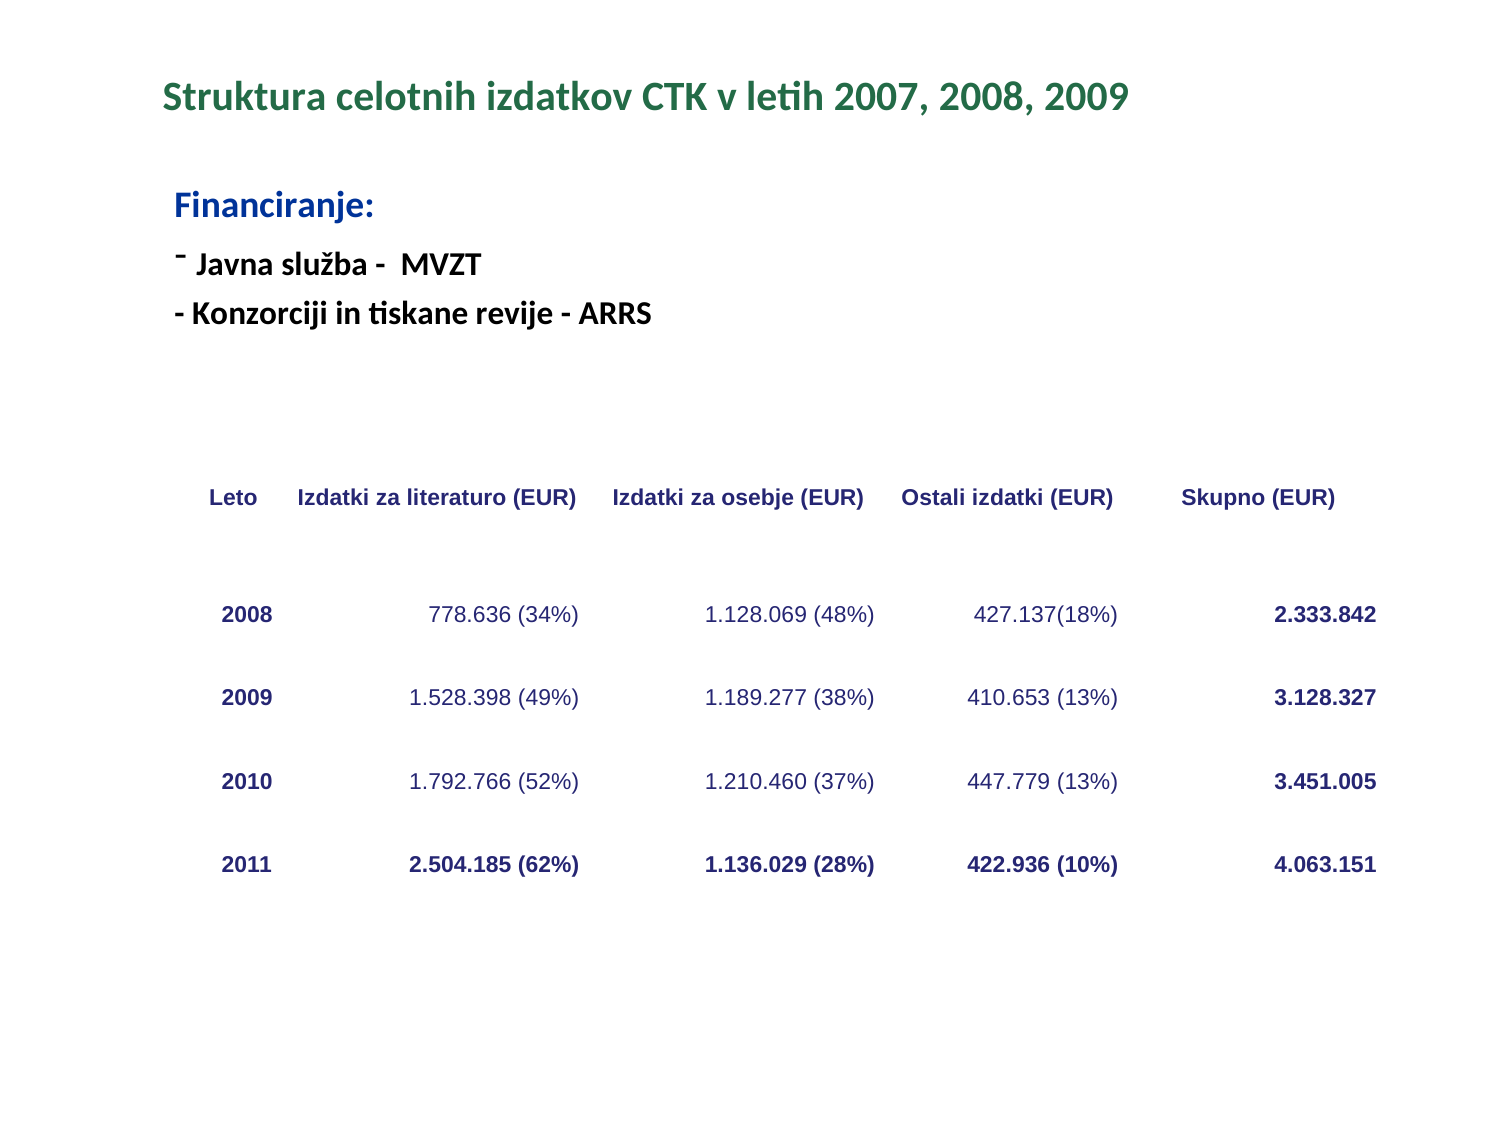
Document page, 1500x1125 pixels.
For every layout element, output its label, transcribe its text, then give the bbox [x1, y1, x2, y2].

table_cell 1.136.029 (28%) [591, 822, 886, 905]
table_cell 2010 [183, 738, 284, 822]
table_cell 2.504.185 (62%) [284, 822, 591, 905]
table_cell 410.653 (13%) [886, 655, 1129, 738]
table_cell 3.451.005 [1129, 738, 1388, 822]
table_cell 2.333.842 [1129, 571, 1388, 655]
table_cell 2009 [183, 655, 284, 738]
table_header Ostali izdatki (EUR) [886, 421, 1129, 571]
text_box Financiranje: Javna služba - MVZT - Konzorciji in tiskane revije - ARRS [159, 172, 1424, 894]
table_cell 1.792.766 (52%) [284, 738, 591, 822]
table_header Skupno (EUR) [1129, 421, 1388, 571]
table_cell 3.128.327 [1129, 655, 1388, 738]
table_cell 1.128.069 (48%) [591, 571, 886, 655]
table_cell 422.936 (10%) [886, 822, 1129, 905]
table_header Izdatki za literaturo (EUR) [284, 421, 591, 571]
table_cell 778.636 (34%) [284, 571, 591, 655]
table_cell 4.063.151 [1129, 822, 1388, 905]
table_cell 447.779 (13%) [886, 738, 1129, 822]
table_cell 2011 [183, 822, 284, 905]
table_cell 2008 [183, 571, 284, 655]
table_header Izdatki za osebje (EUR) [591, 421, 886, 571]
table_cell 1.210.460 (37%) [591, 738, 886, 822]
title Struktura celotnih izdatkov CTK v letih 2007, 2008, 2009 [147, 60, 1423, 226]
table_cell 427.137(18%) [886, 571, 1129, 655]
table_cell 1.528.398 (49%) [284, 655, 591, 738]
table_header Leto [183, 421, 284, 571]
table_cell 1.189.277 (38%) [591, 655, 886, 738]
